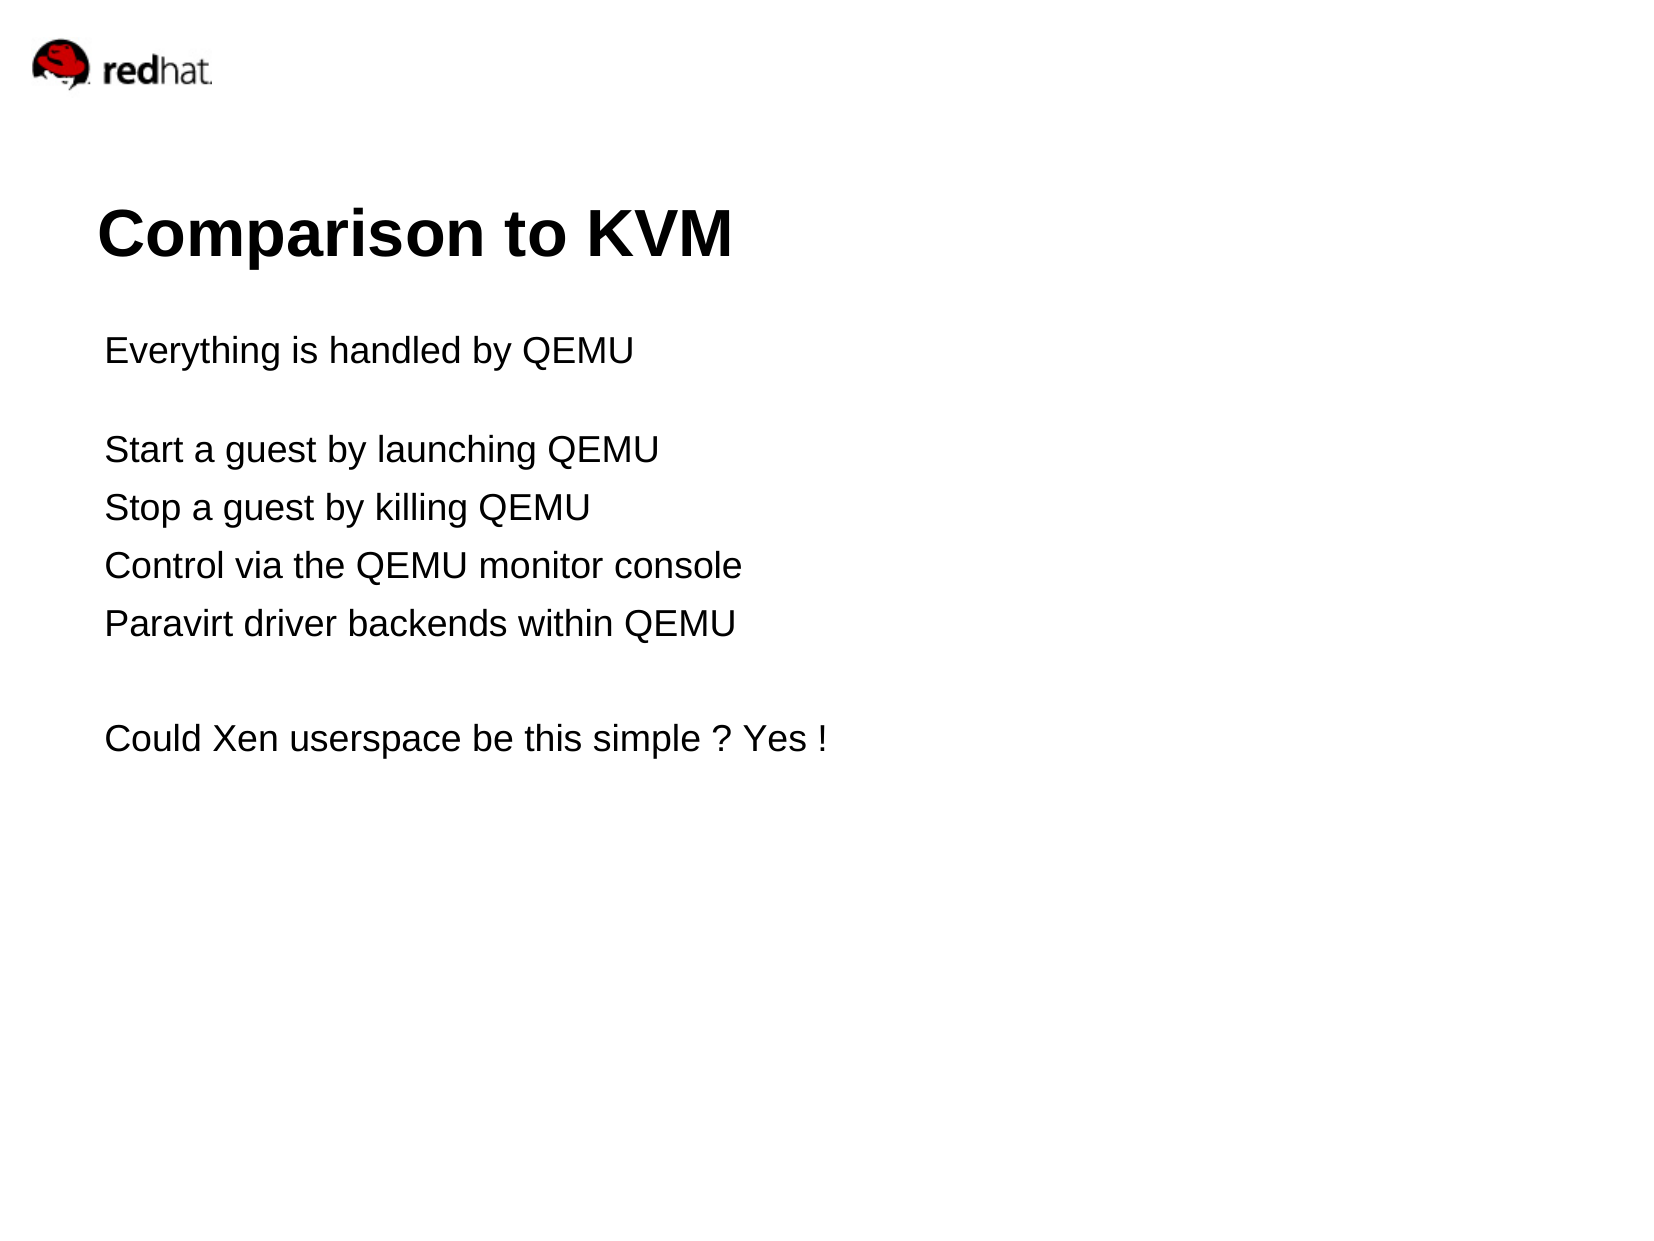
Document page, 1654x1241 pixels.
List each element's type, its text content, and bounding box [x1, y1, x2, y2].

picture [31, 37, 212, 98]
title Comparison to KVM [79, 159, 1485, 308]
list Everything is handled by QEMU Start a guest by launching QEMU Stop a guest by killing QEMU Control via the QEMU monitor console Paravirt driver backends within QEMU Could Xen userspace be this simple ? Yes ! [104, 329, 1510, 1062]
